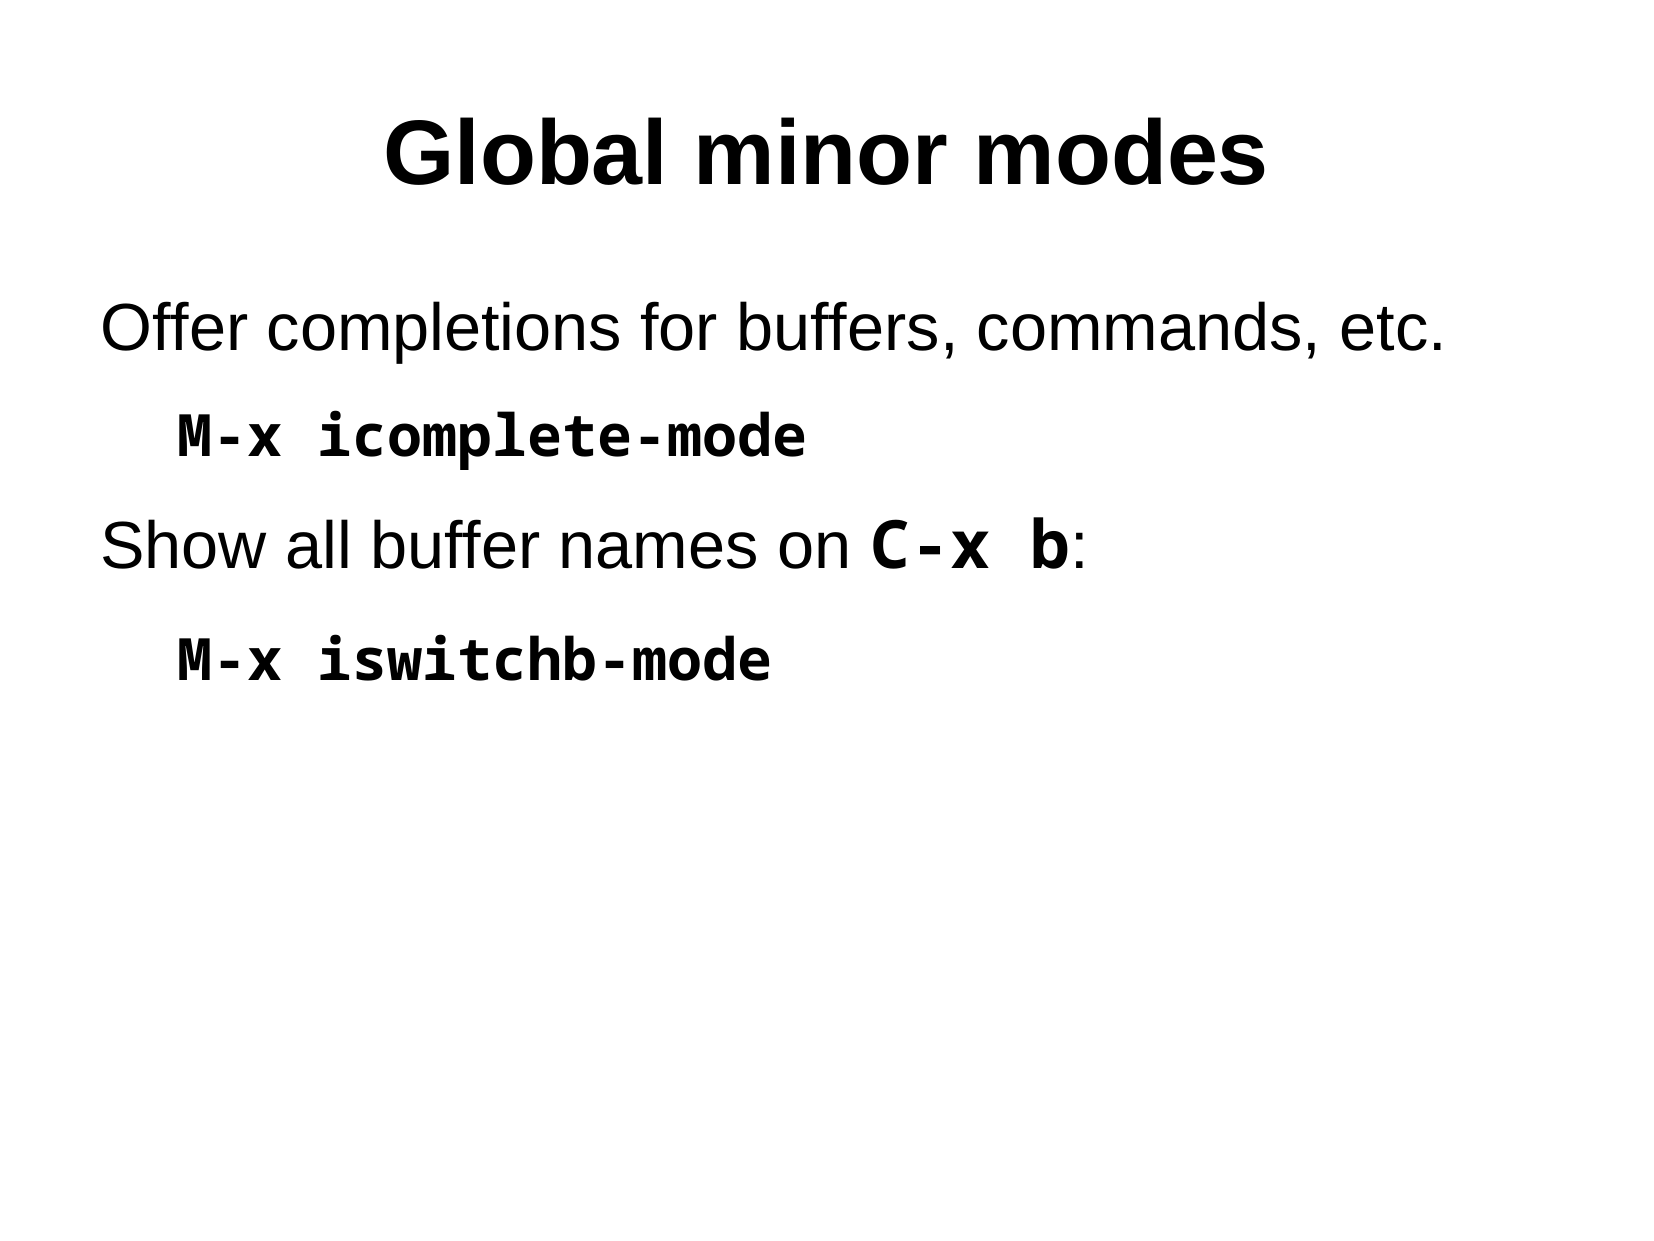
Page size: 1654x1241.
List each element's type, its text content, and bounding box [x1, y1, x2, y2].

title Global minor modes [82, 56, 1571, 250]
list Offer completions for buffers, commands, etc. M-x icomplete-mode Show all buffer names on C-x b: M-x iswitchb-mode [82, 290, 1571, 1094]
